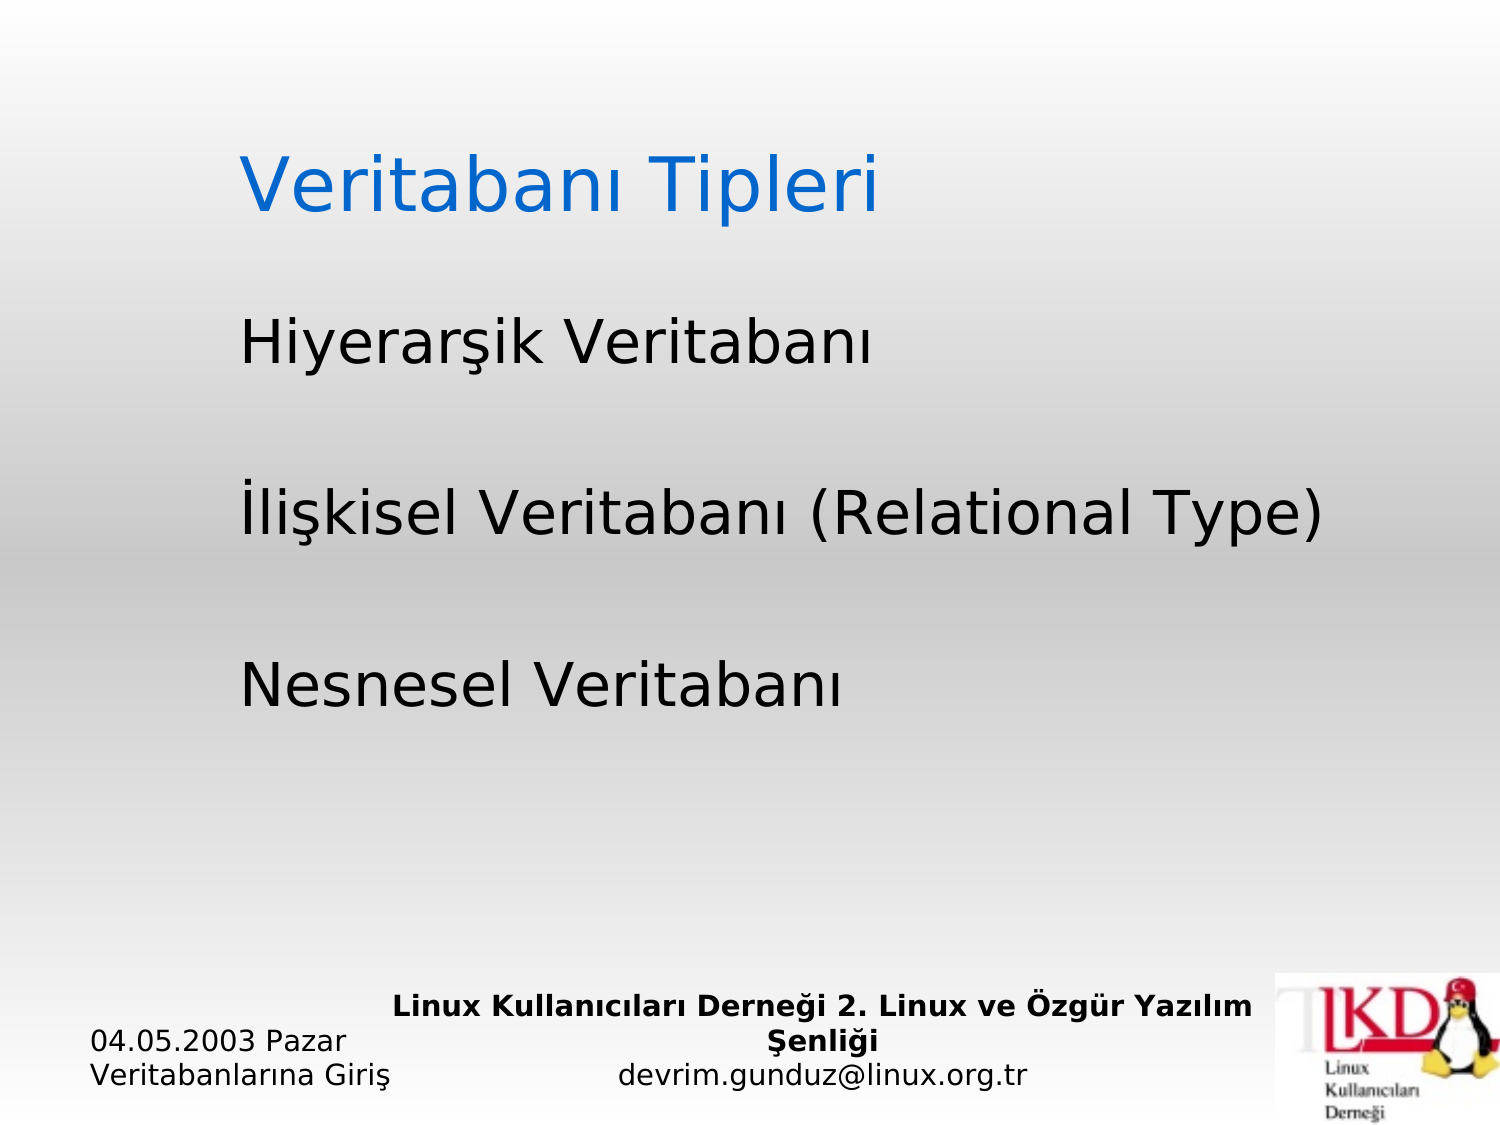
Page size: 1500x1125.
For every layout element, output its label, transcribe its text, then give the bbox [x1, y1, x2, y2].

picture [1275, 973, 1500, 1125]
list Hiyerarşik Veritabanı İlişkisel Veritabanı (Relational Type) Nesnesel Veritabanı [224, 299, 1425, 975]
title Veritabanı Tipleri [224, 49, 1425, 237]
